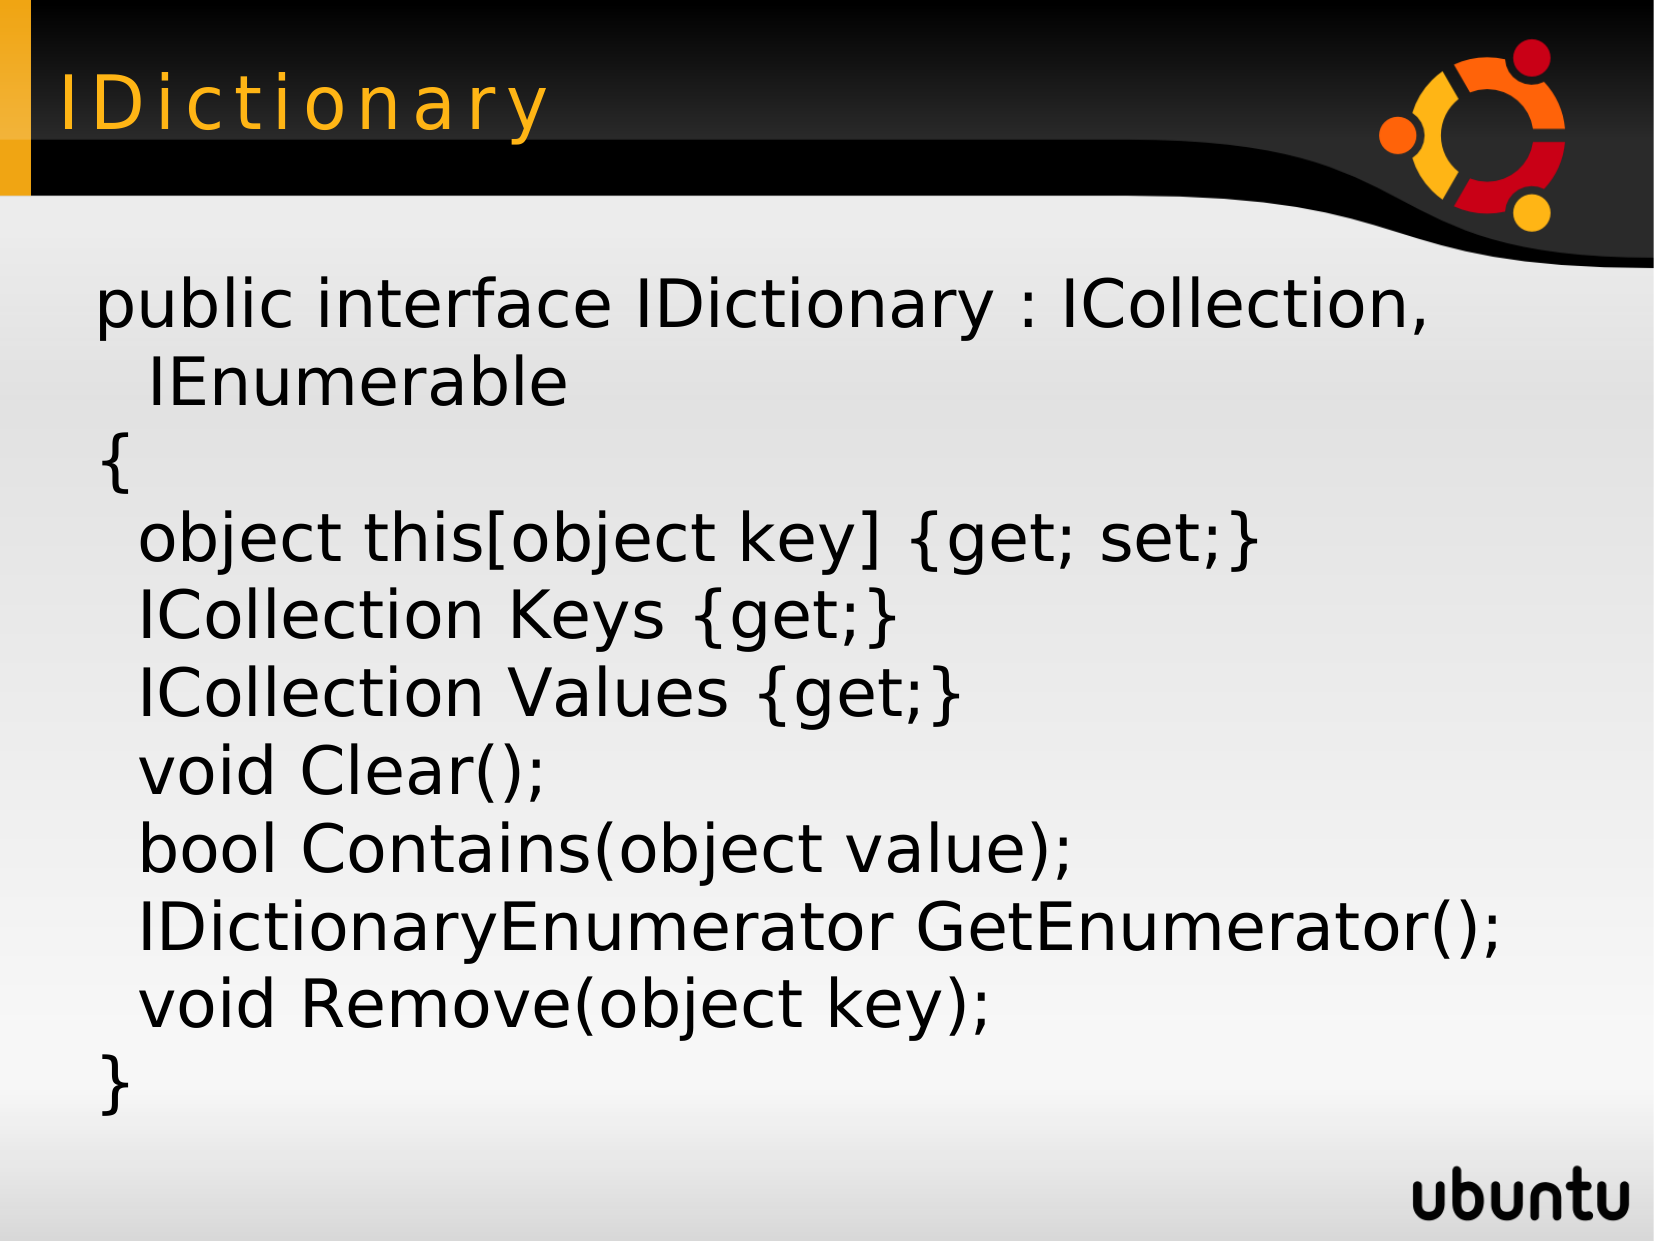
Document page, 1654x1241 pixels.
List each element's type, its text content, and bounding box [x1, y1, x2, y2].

title IDictionary [59, 36, 1270, 171]
picture [0, 0, 1654, 1241]
list public interface IDictionary : ICollection, IEnumerable { object this[object key] {get; set;} ICollection Keys {get;} ICollection Values {get;} void Clear(); bool Contains(object value); IDictionaryEnumerator GetEnumerator(); void Remove(object key); } [76, 265, 1565, 1122]
